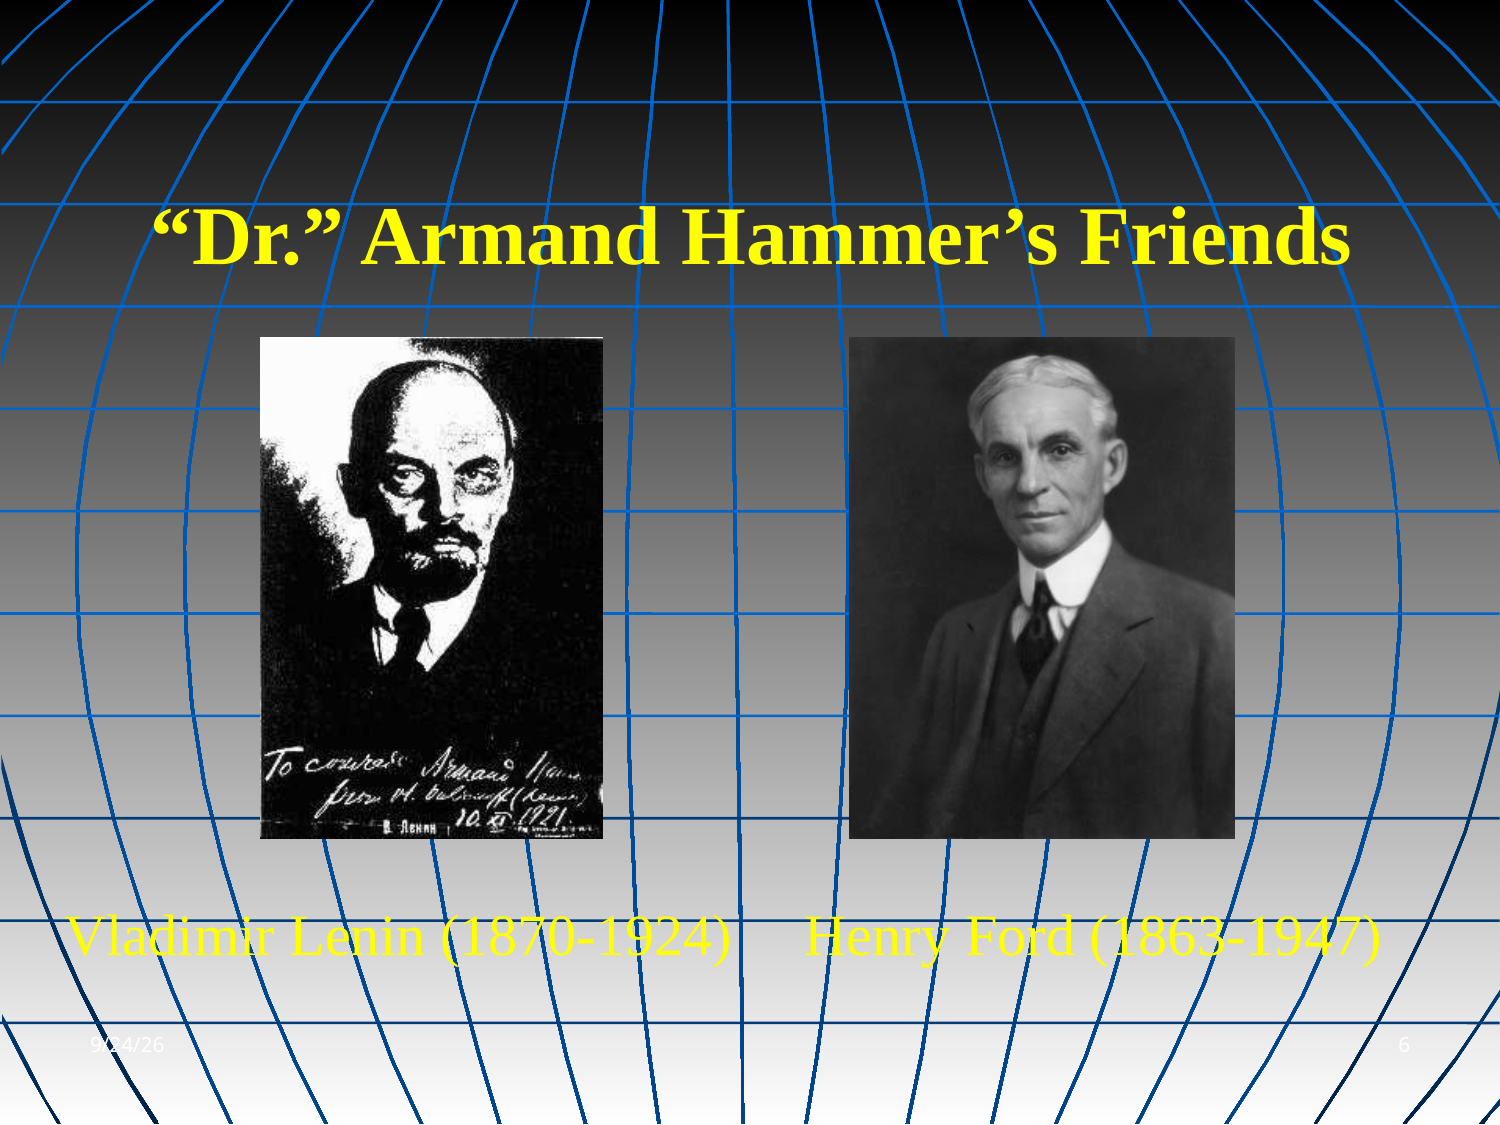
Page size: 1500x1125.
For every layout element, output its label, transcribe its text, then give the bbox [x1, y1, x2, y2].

text_box Vladimir Lenin (1870-1924) Henry Ford (1863-1947) [50, 889, 1438, 975]
picture [260, 337, 603, 839]
picture [849, 337, 1235, 839]
slide_number 6/27/17 [75, 1024, 425, 1100]
title “Dr.” Armand Hammer’s Friends [75, 149, 1450, 313]
slide_number <number> [1074, 1024, 1425, 1100]
